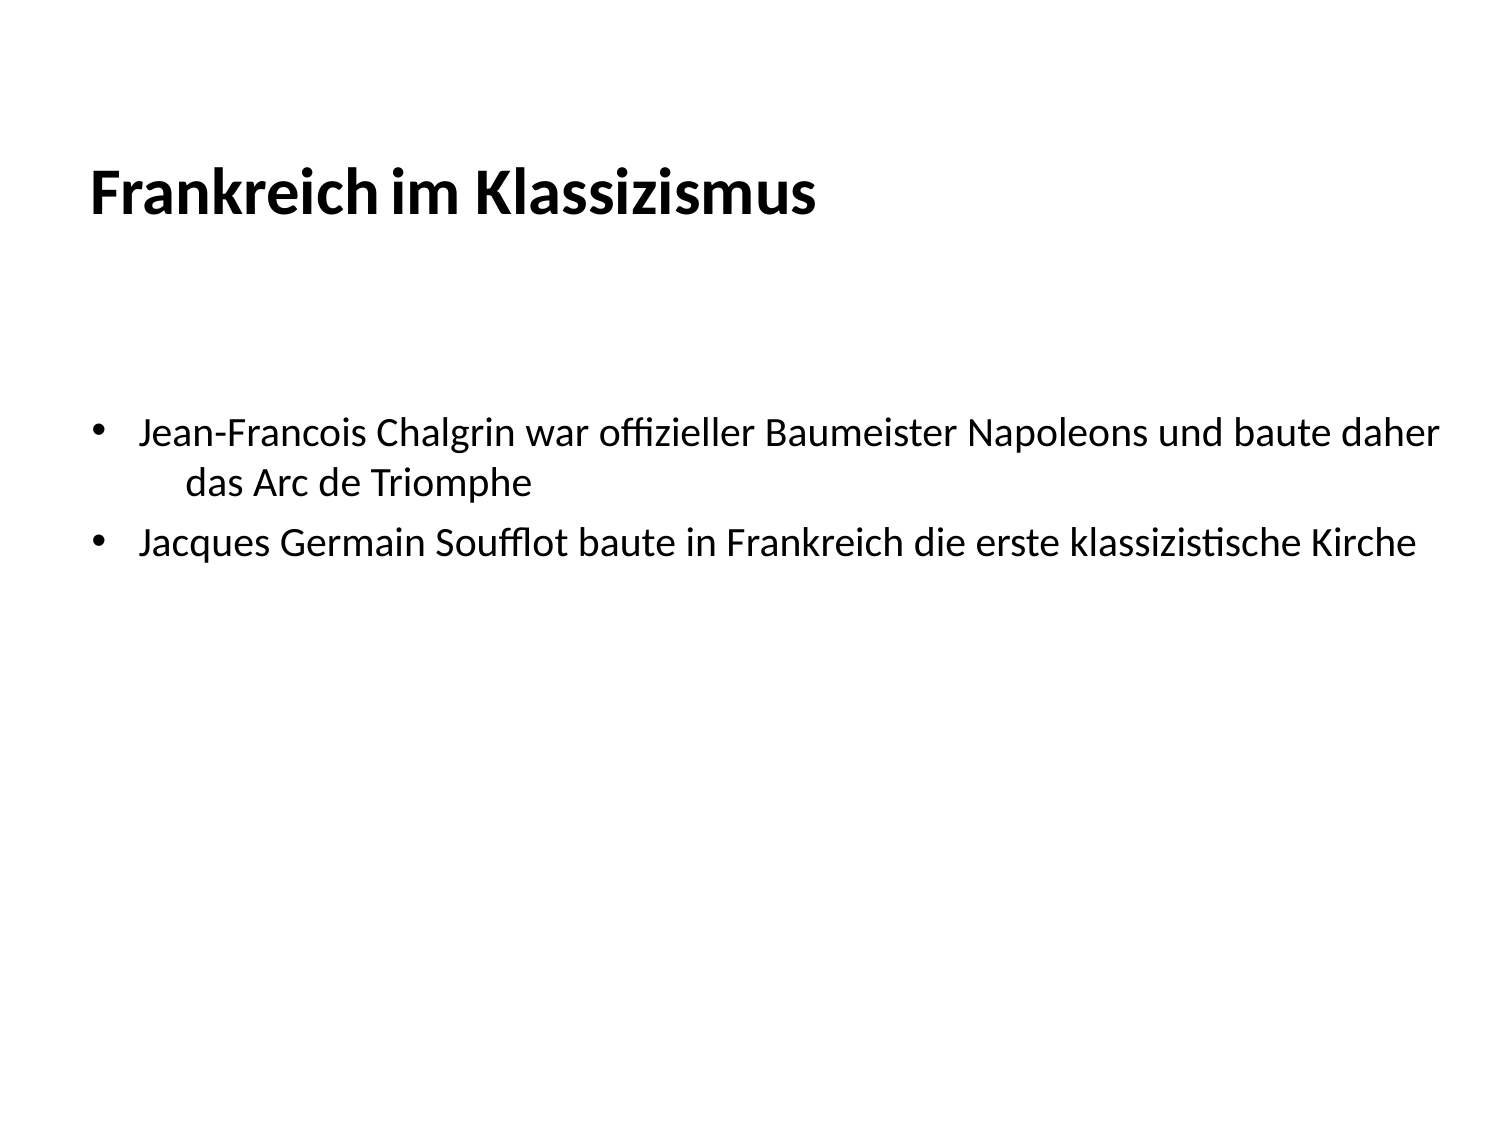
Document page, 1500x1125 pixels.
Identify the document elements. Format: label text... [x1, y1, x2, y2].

title Frankreich im Klassizismus [75, 44, 1400, 236]
list Jean-Francois Chalgrin war offizieller Baumeister Napoleons und baute daher das Arc de Triomphe Jacques Germain Soufflot baute in Frankreich die erste klassizistische Kirche [76, 397, 1485, 1125]
